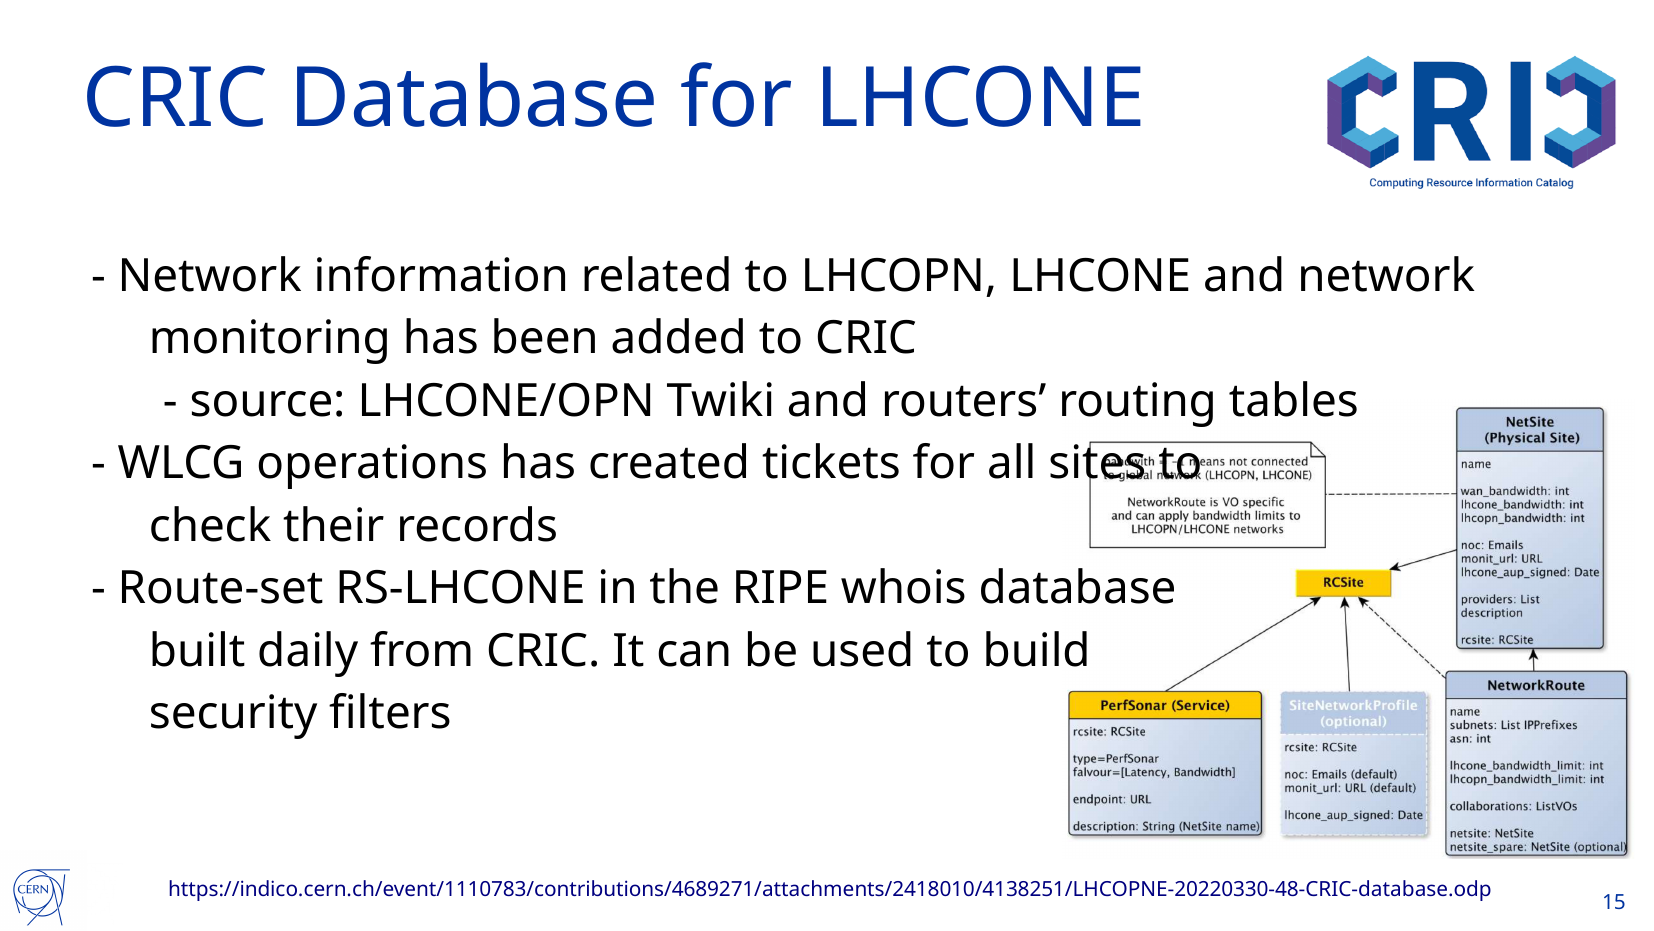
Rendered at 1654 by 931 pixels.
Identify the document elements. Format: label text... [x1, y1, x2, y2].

title CRIC Database for LHCONE [82, 37, 1571, 142]
picture [1324, 53, 1619, 191]
text_box https://indico.cern.ch/event/1110783/contributions/4689271/attachments/2418010/4138251/LHCOPNE-20220330-48-CRIC-database.odp [153, 866, 1529, 931]
picture [0, 850, 127, 931]
text_box - Network information related to LHCOPN, LHCONE and network monitoring has been added to CRIC - source: LHCONE/OPN Twiki and routers’ routing tables - WLCG operations has created tickets for all sites to check their records - Route-set RS-LHCONE in the RIPE whois database built daily from CRIC. It can be used to build security filters [76, 172, 1601, 841]
picture [1062, 399, 1635, 859]
